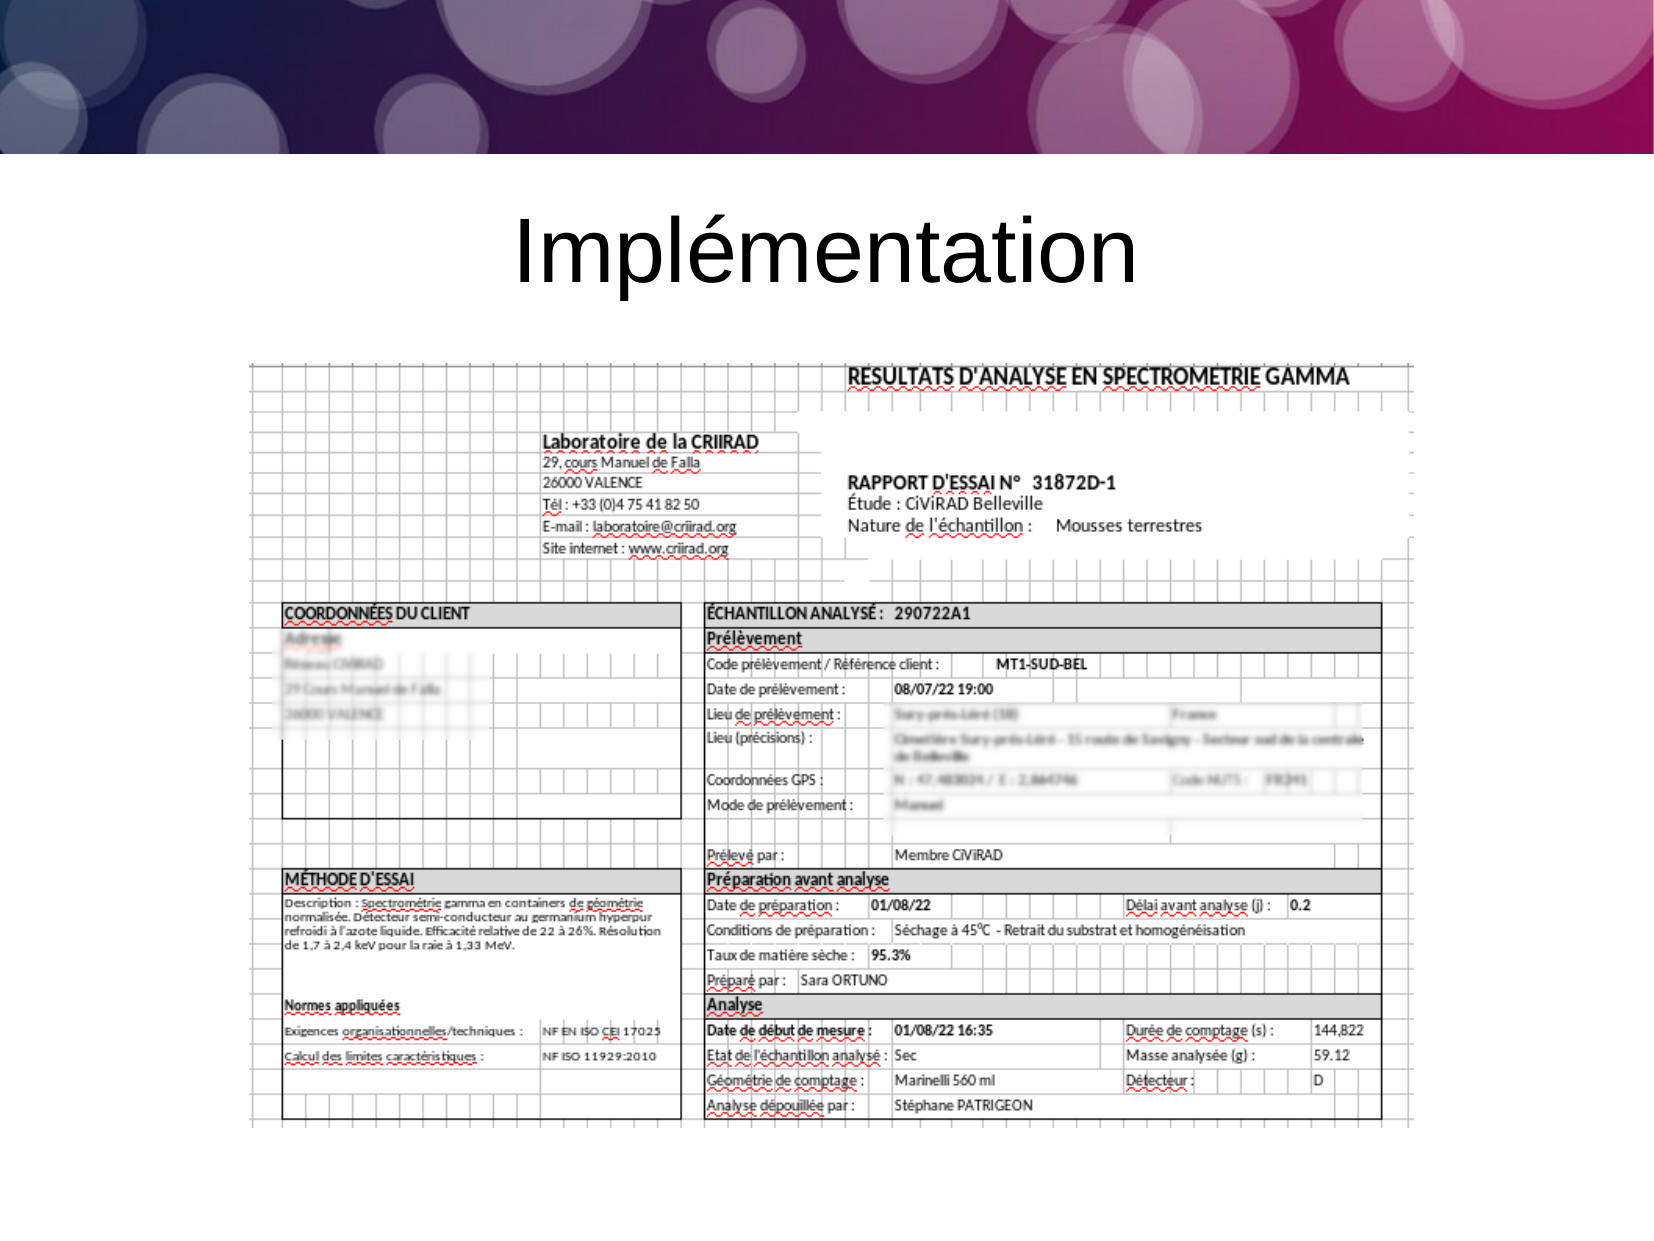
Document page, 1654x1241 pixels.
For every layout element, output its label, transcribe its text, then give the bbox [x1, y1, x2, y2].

title Implémentation [82, 165, 1571, 337]
picture [0, 0, 1654, 154]
picture [249, 363, 1414, 1128]
